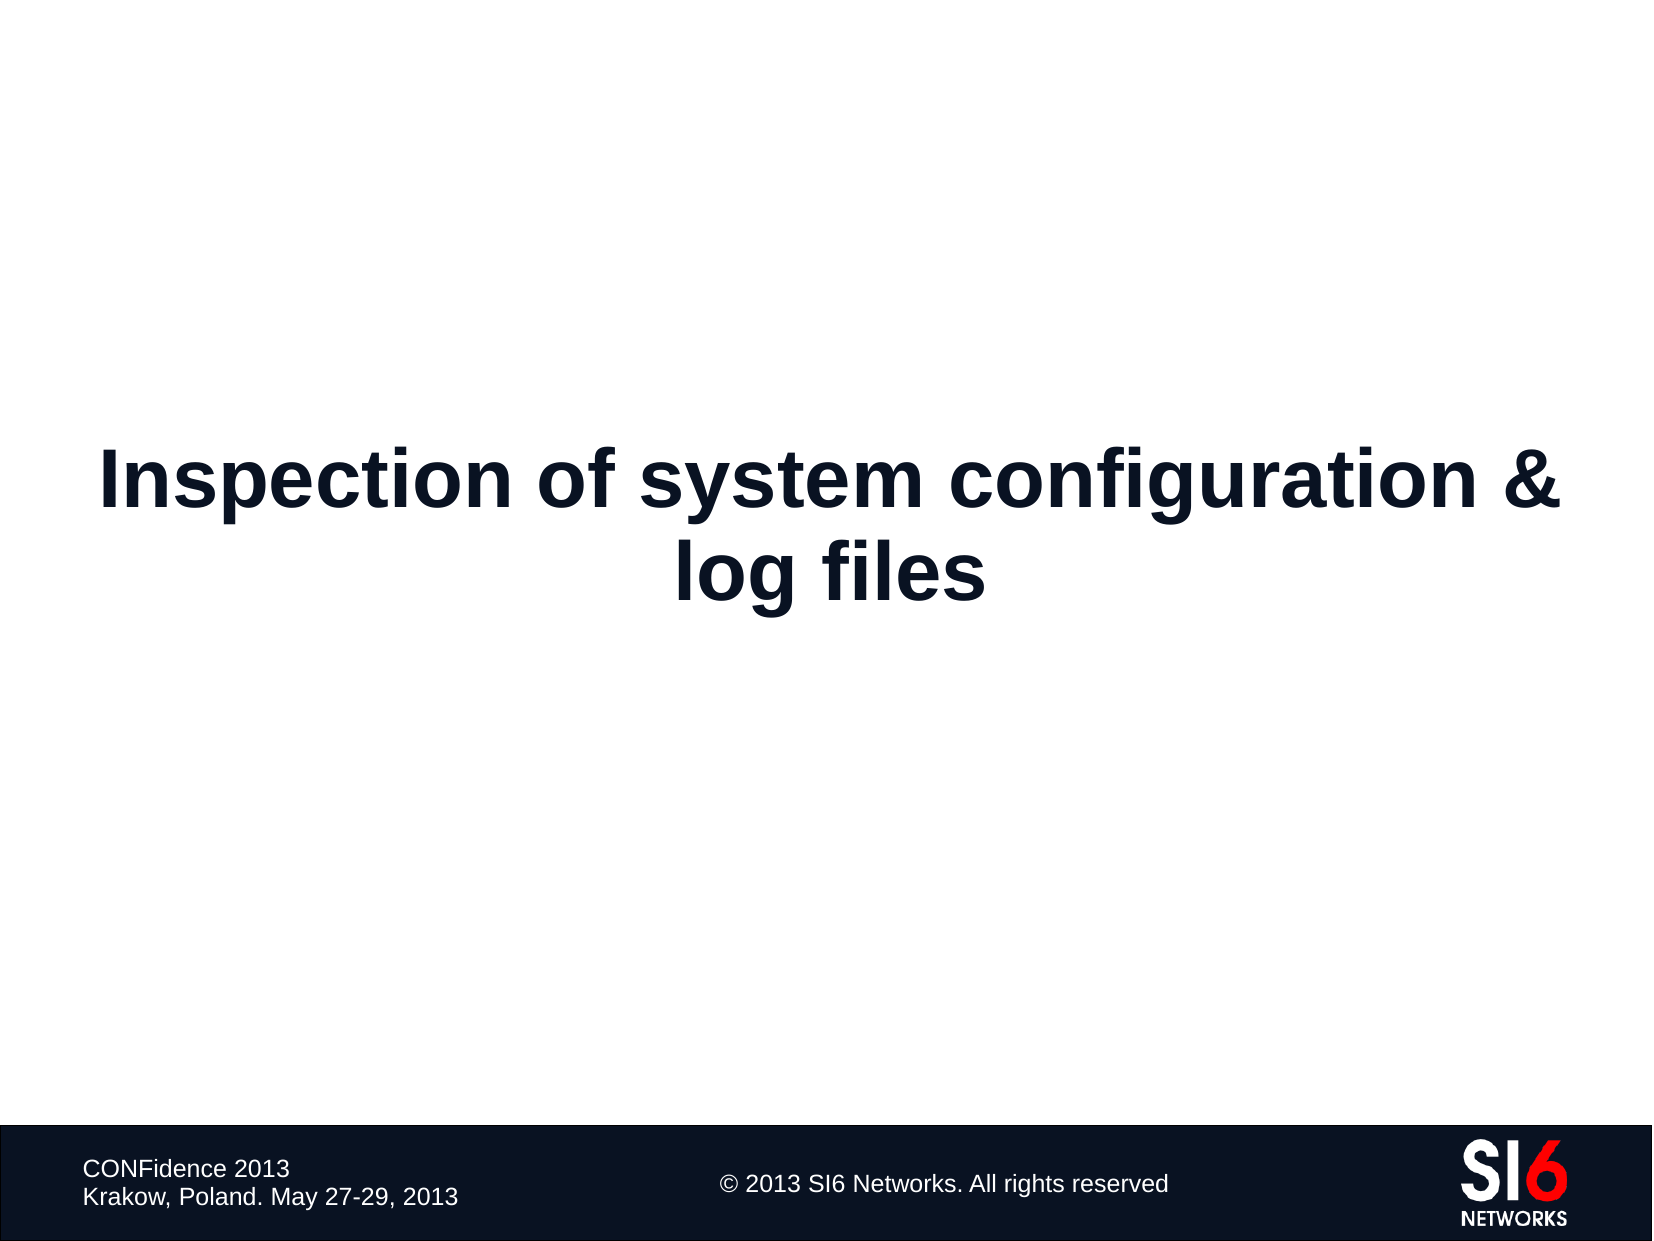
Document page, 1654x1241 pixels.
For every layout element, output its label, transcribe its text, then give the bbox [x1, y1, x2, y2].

picture [1461, 1139, 1567, 1226]
title Inspection of system configuration & log files [86, 431, 1576, 712]
